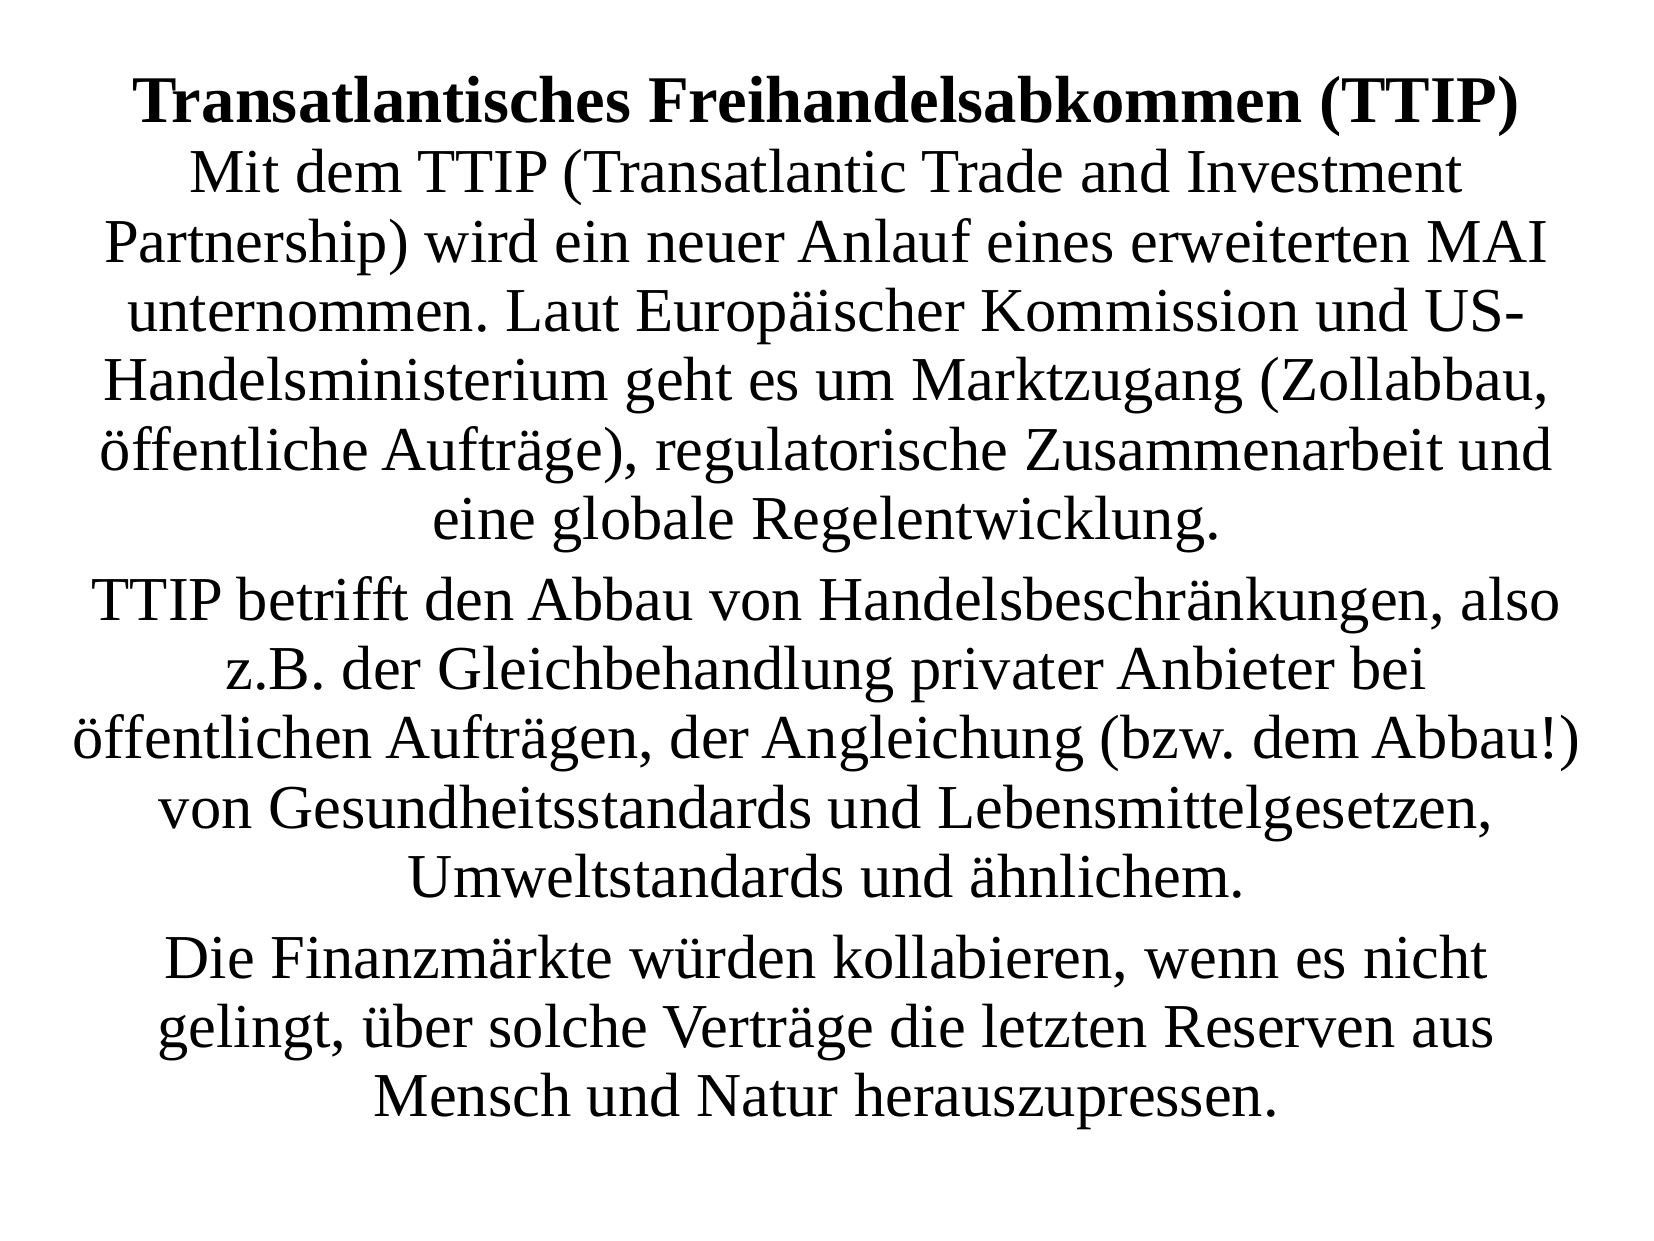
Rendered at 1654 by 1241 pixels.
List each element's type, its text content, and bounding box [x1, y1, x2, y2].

text_box Transatlantisches Freihandelsabkommen (TTIP) Mit dem TTIP (Transatlantic Trade and Investment Partnership) wird ein neuer Anlauf eines erweiterten MAI unternommen. Laut Europäischer Kommission und US-Handelsministerium geht es um Marktzugang (Zollabbau, öffentliche Aufträge), regulatorische Zusammenarbeit und eine globale Regelentwicklung. TTIP betrifft den Abbau von Handelsbeschränkungen, also z.B. der Gleichbehandlung privater Anbieter bei öffentlichen Aufträgen, der Angleichung (bzw. dem Abbau!) von Gesundheitsstandards und Lebensmittelgesetzen, Umweltstandards und ähnlichem. Die Finanzmärkte würden kollabieren, wenn es nicht gelingt, über solche Verträge die letzten Reserven aus Mensch und Natur herauszupressen. [54, 55, 1599, 1138]
